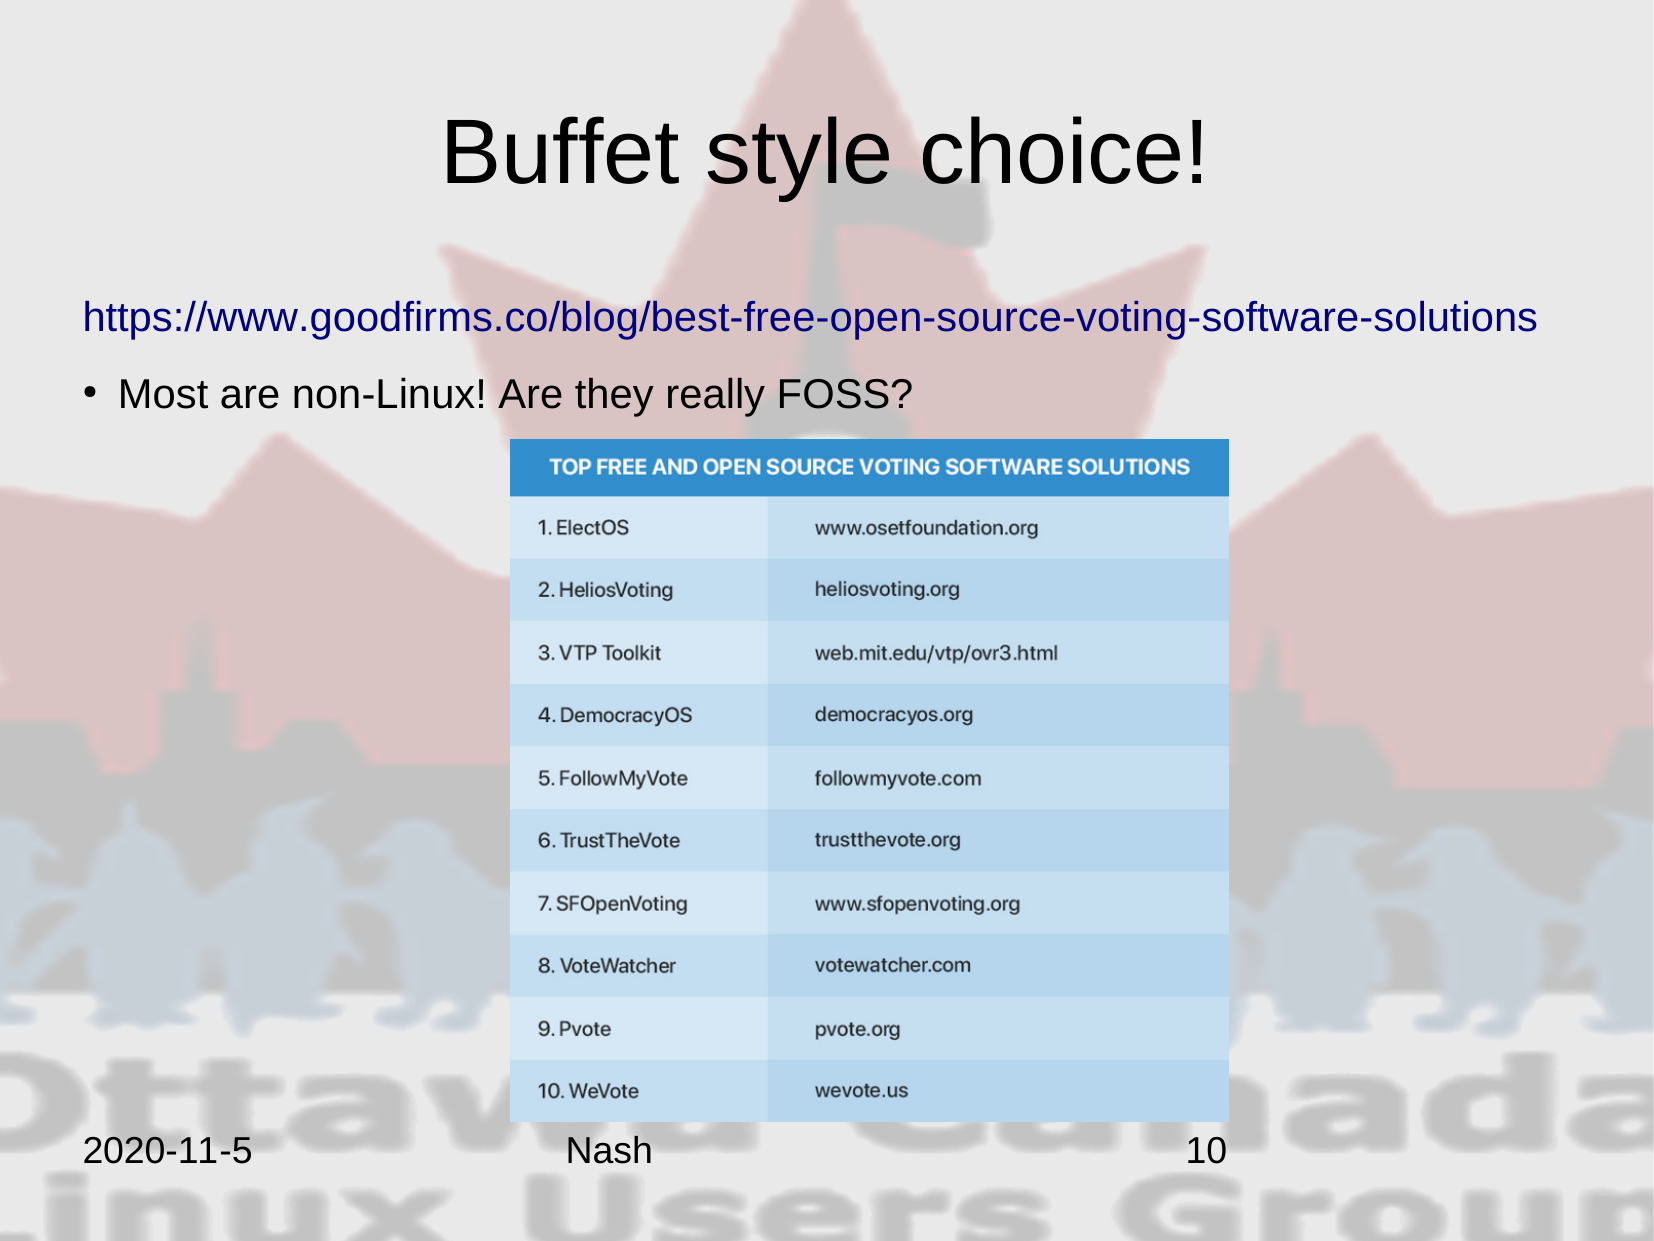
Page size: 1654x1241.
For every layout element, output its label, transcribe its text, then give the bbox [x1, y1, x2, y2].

picture [0, 0, 1654, 1241]
title Buffet style choice! [82, 49, 1570, 256]
list https://www.goodfirms.co/blog/best-free-open-source-voting-software-solutions Most are non-Linux! Are they really FOSS? [82, 290, 1570, 1009]
